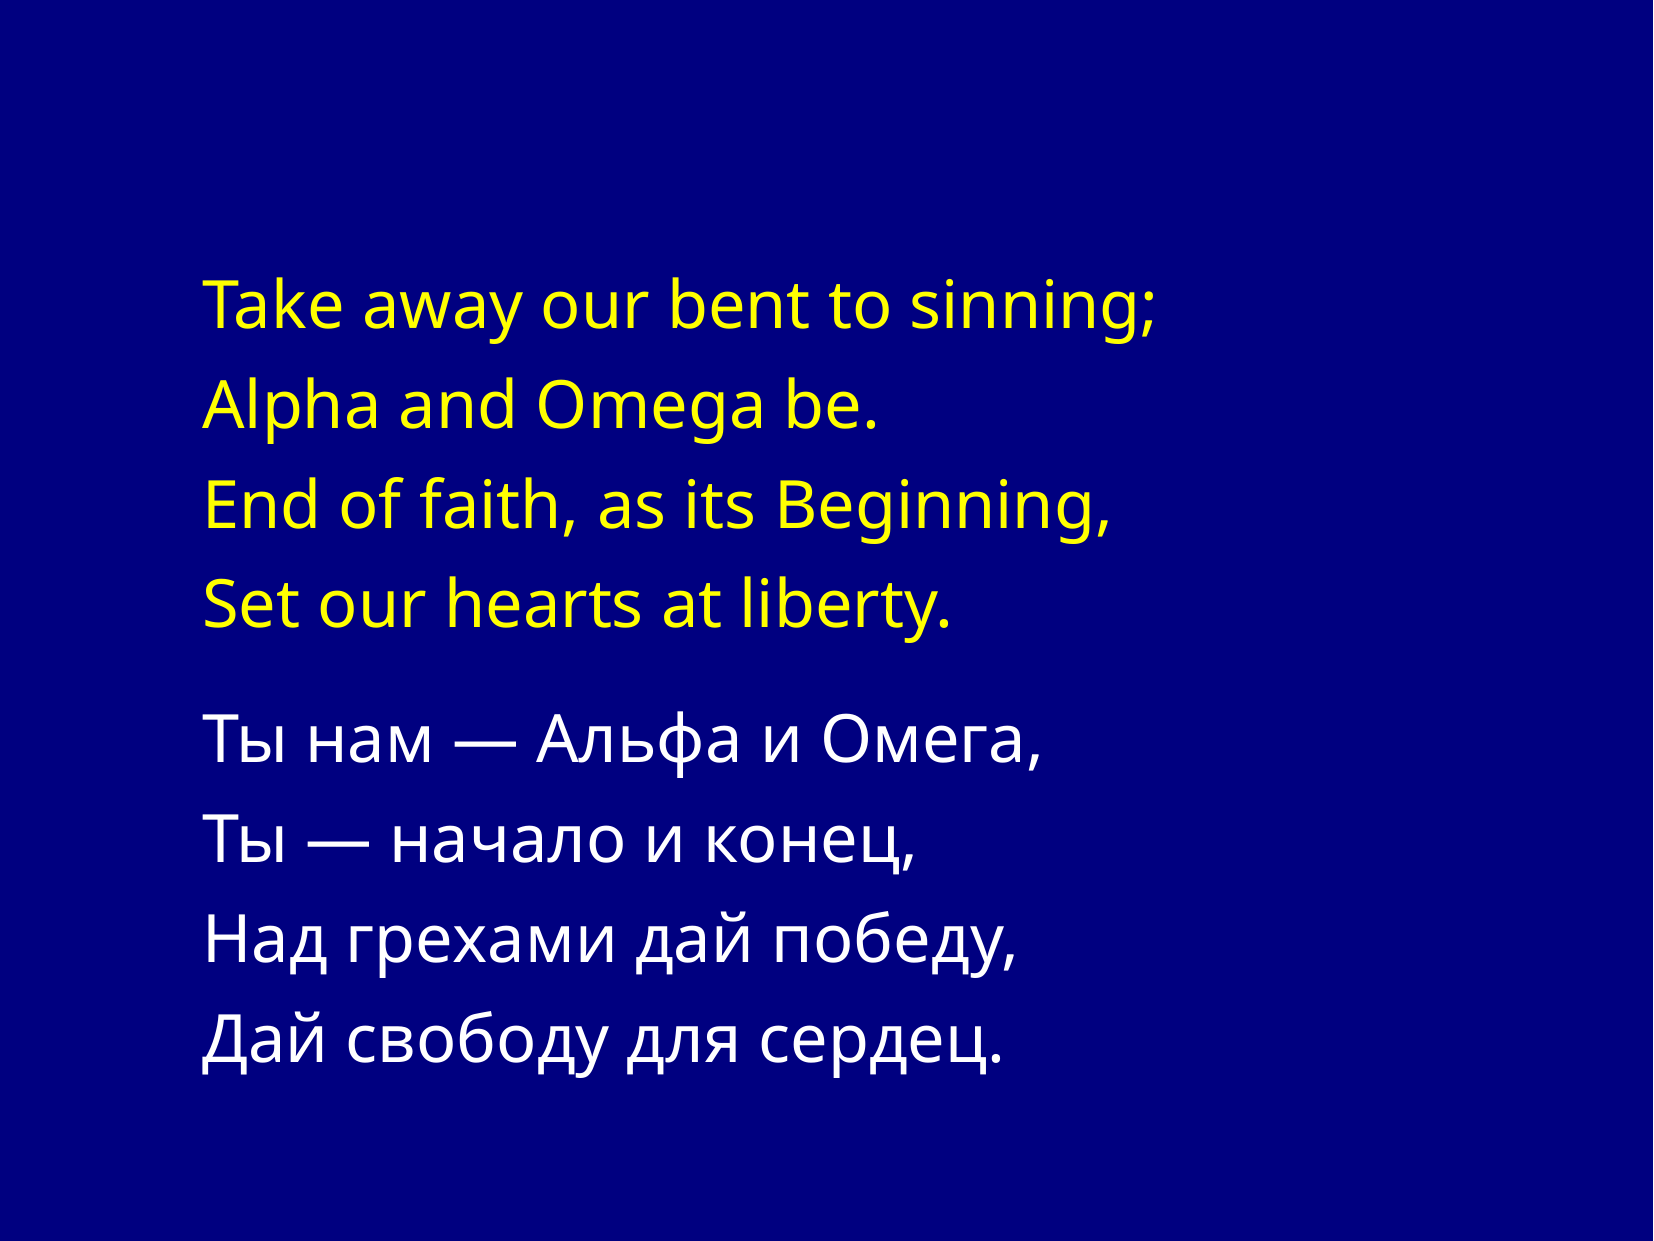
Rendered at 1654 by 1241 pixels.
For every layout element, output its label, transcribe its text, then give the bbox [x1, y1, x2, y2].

text_box Ты нам — Альфа и Омега, Ты — начало и конец, Над грехами дай победу, Дай свободу для сердец. [75, 675, 1576, 1163]
text_box Take away our bent to sinning; Alpha and Omega be. End of faith, as its Beginning, Set our hearts at liberty. [75, 150, 1576, 638]
